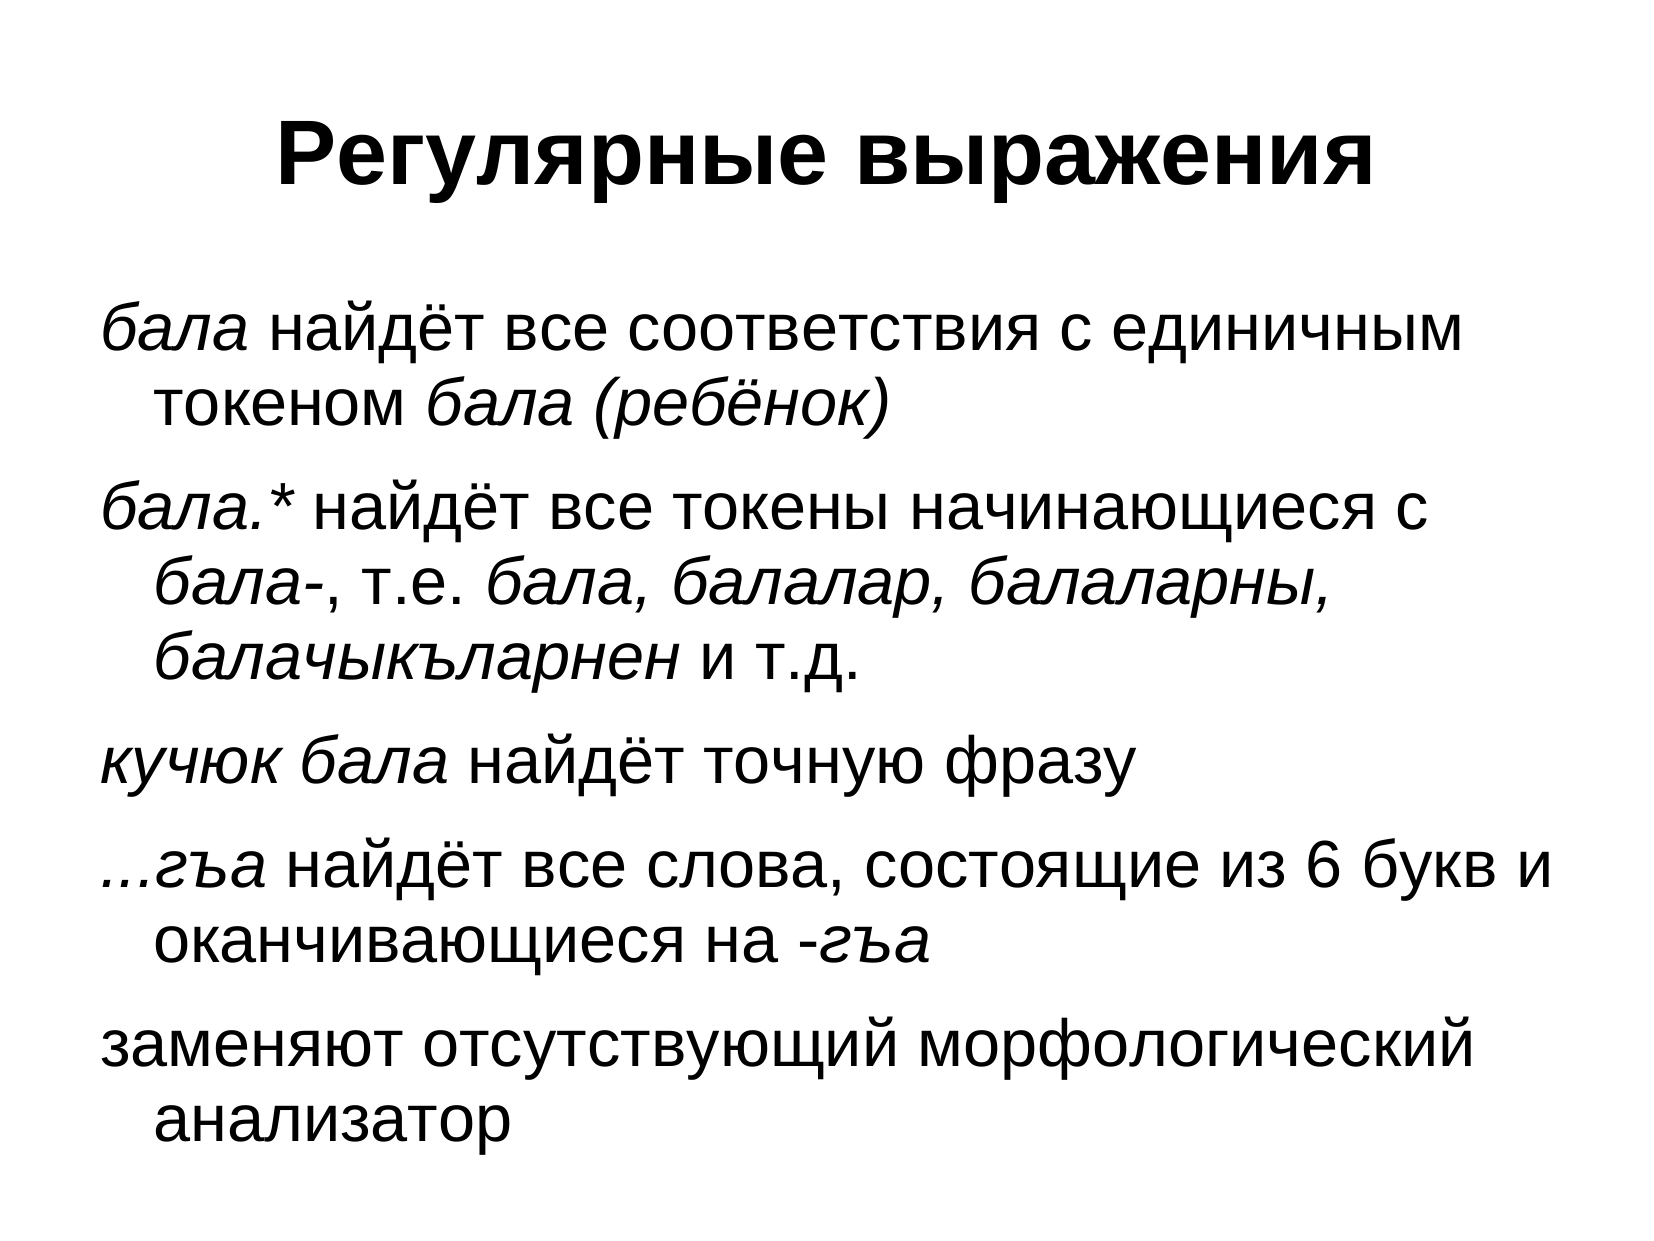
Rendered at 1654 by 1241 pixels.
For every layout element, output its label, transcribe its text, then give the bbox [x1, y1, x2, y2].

list бала найдёт все соответствия с единичным токеном бала (ребёнок) бала.* найдёт все токены начинающиеся с бала-, т.е. бала, балалар, балаларны, балачыкъларнен и т.д. кучюк бала найдёт точную фразу ...гъа найдёт все слова, состоящие из 6 букв и оканчивающиеся на -гъа заменяют отсутствующий морфологический анализатор [82, 290, 1571, 1157]
title Регулярные выражения [82, 49, 1571, 257]
